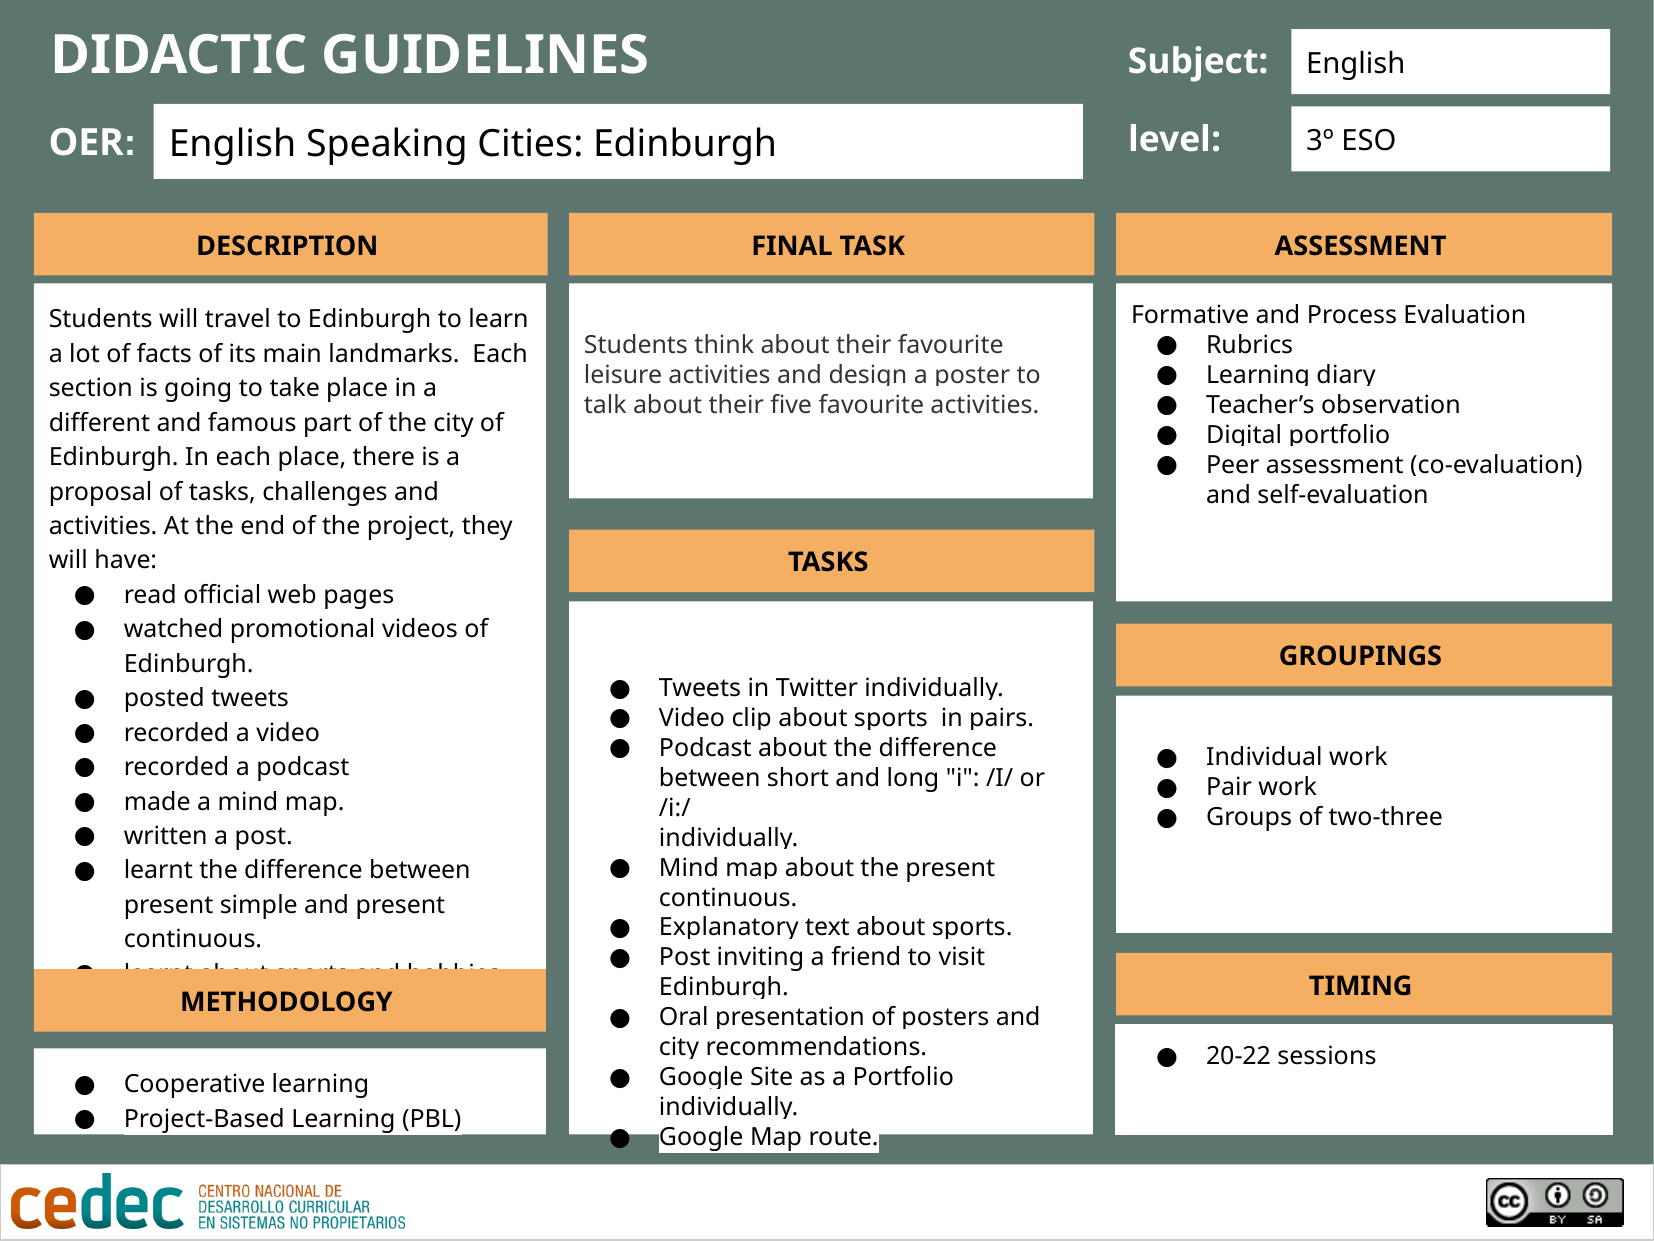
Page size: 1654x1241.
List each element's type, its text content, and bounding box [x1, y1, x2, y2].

text_box DIDACTIC GUIDELINES [35, 11, 1028, 110]
picture [11, 1173, 405, 1229]
text_box [0, 1164, 1654, 1241]
text_box DESCRIPTION [33, 212, 548, 276]
text_box Individual work Pair work Groups of two-three [1116, 695, 1613, 933]
text_box OER: [33, 110, 153, 174]
text_box TIMING [1116, 952, 1613, 1016]
text_box GROUPINGS [1116, 623, 1613, 687]
text_box Formative and Process Evaluation Rubrics Learning diary Teacher’s observation Digital portfolio Peer assessment (co-evaluation) and self-evaluation [1116, 283, 1613, 602]
text_box TASKS [569, 529, 1095, 593]
text_box Cooperative learning Project-Based Learning (PBL) [33, 1048, 546, 1135]
text_box 20-22 sessions [1116, 1024, 1613, 1135]
text_box English [1291, 29, 1611, 95]
text_box English Speaking Cities: Edinburgh [153, 103, 1083, 179]
text_box Tweets in Twitter individually. Video clip about sports in pairs. Podcast about the difference between short and long "i": /I/ or /i:/ individually. Mind map about the present continuous. Explanatory text about sports. Post inviting a friend to visit Edinburgh. Oral presentation of posters and city recommendations. Google Site as a Portfolio individually. Google Map route. [569, 601, 1093, 1135]
text_box FINAL TASK [569, 212, 1095, 276]
text_box Students think about their favourite leisure activities and design a poster to talk about their five favourite activities. [569, 283, 1093, 499]
text_box Subject: [1113, 30, 1291, 94]
text_box level: [1113, 109, 1303, 173]
picture [1486, 1178, 1624, 1227]
text_box 3º ESO [1291, 106, 1611, 172]
text_box ASSESSMENT [1116, 212, 1613, 276]
text_box METHODOLOGY [33, 969, 546, 1032]
text_box Students will travel to Edinburgh to learn a lot of facts of its main landmarks. Each section is going to take place in a different and famous part of the city of Edinburgh. In each place, there is a proposal of tasks, challenges and activities. At the end of the project, they will have: read official web pages watched promotional videos of Edinburgh. posted tweets recorded a video recorded a podcast made a mind map. written a post. learnt the difference between present simple and present continuous. learnt about sports and hobbies. [33, 283, 546, 969]
